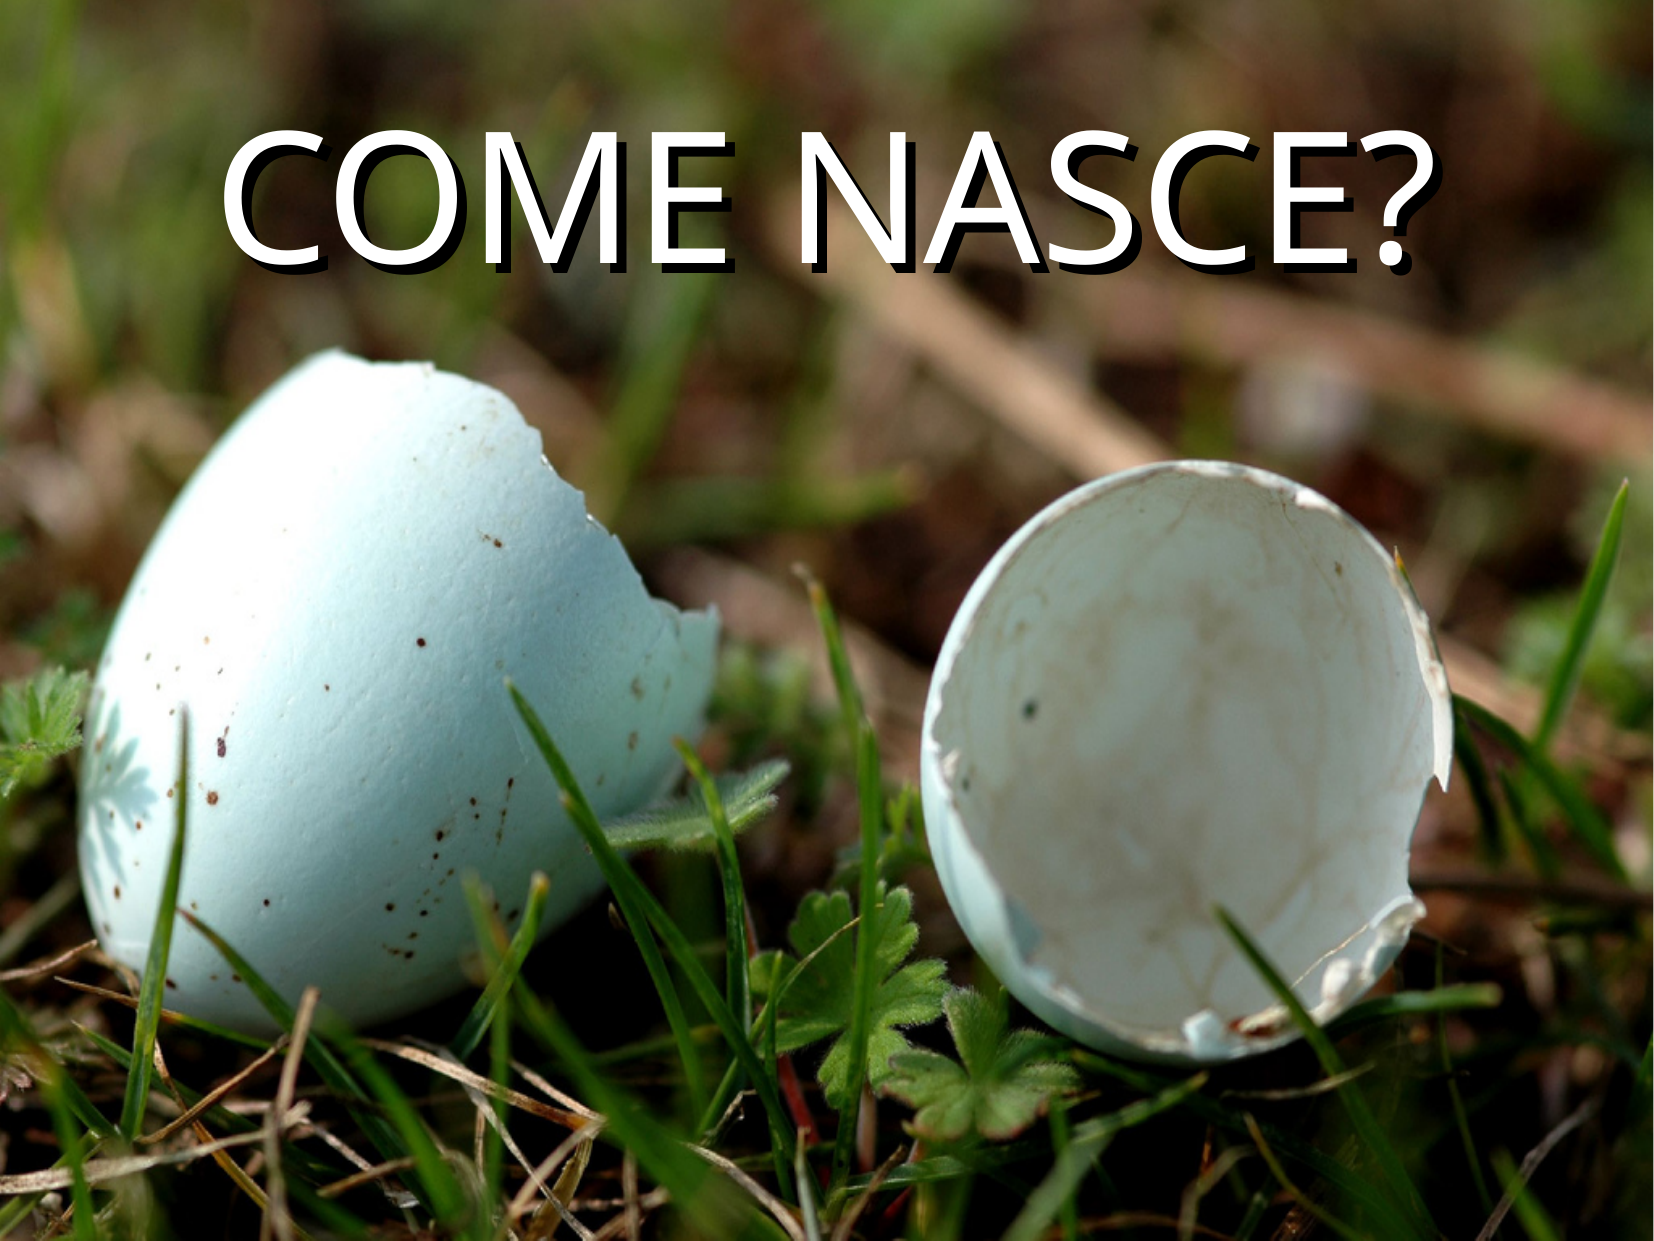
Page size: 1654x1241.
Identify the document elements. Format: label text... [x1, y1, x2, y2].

picture [0, 0, 1654, 1241]
text_box COME NASCE? [198, 59, 1435, 281]
